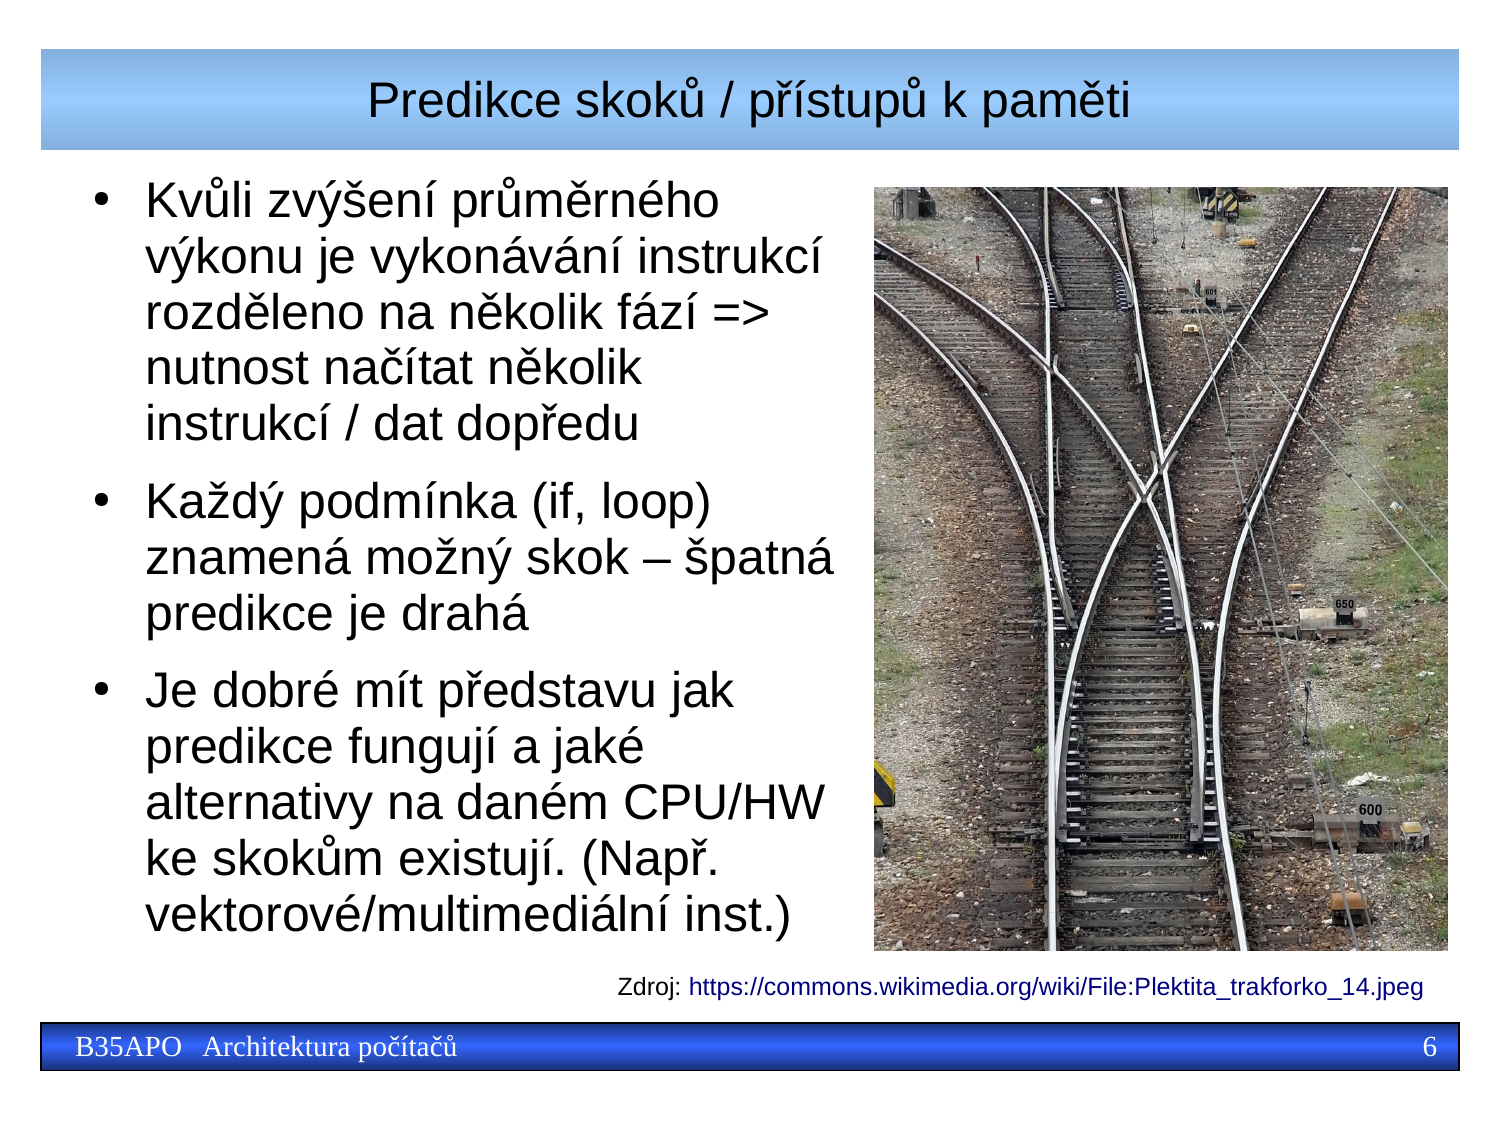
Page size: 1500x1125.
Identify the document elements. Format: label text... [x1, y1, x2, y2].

title Predikce skoků / přístupů k paměti [41, 49, 1459, 150]
text_box Zdroj: https://commons.wikimedia.org/wiki/File:Plektita_trakforko_14.jpeg [600, 962, 1453, 1013]
picture [874, 187, 1448, 952]
list Kvůli zvýšení průměrného výkonu je vykonávání instrukcí rozděleno na několik fází => nutnost načítat několik instrukcí / dat dopředu Každý podmínka (if, loop) znamená možný skok – špatná predikce je drahá Je dobré mít představu jak predikce fungují a jaké alternativy na daném CPU/HW ke skokům existují. (Např. vektorové/multimediální inst.) [75, 172, 838, 950]
